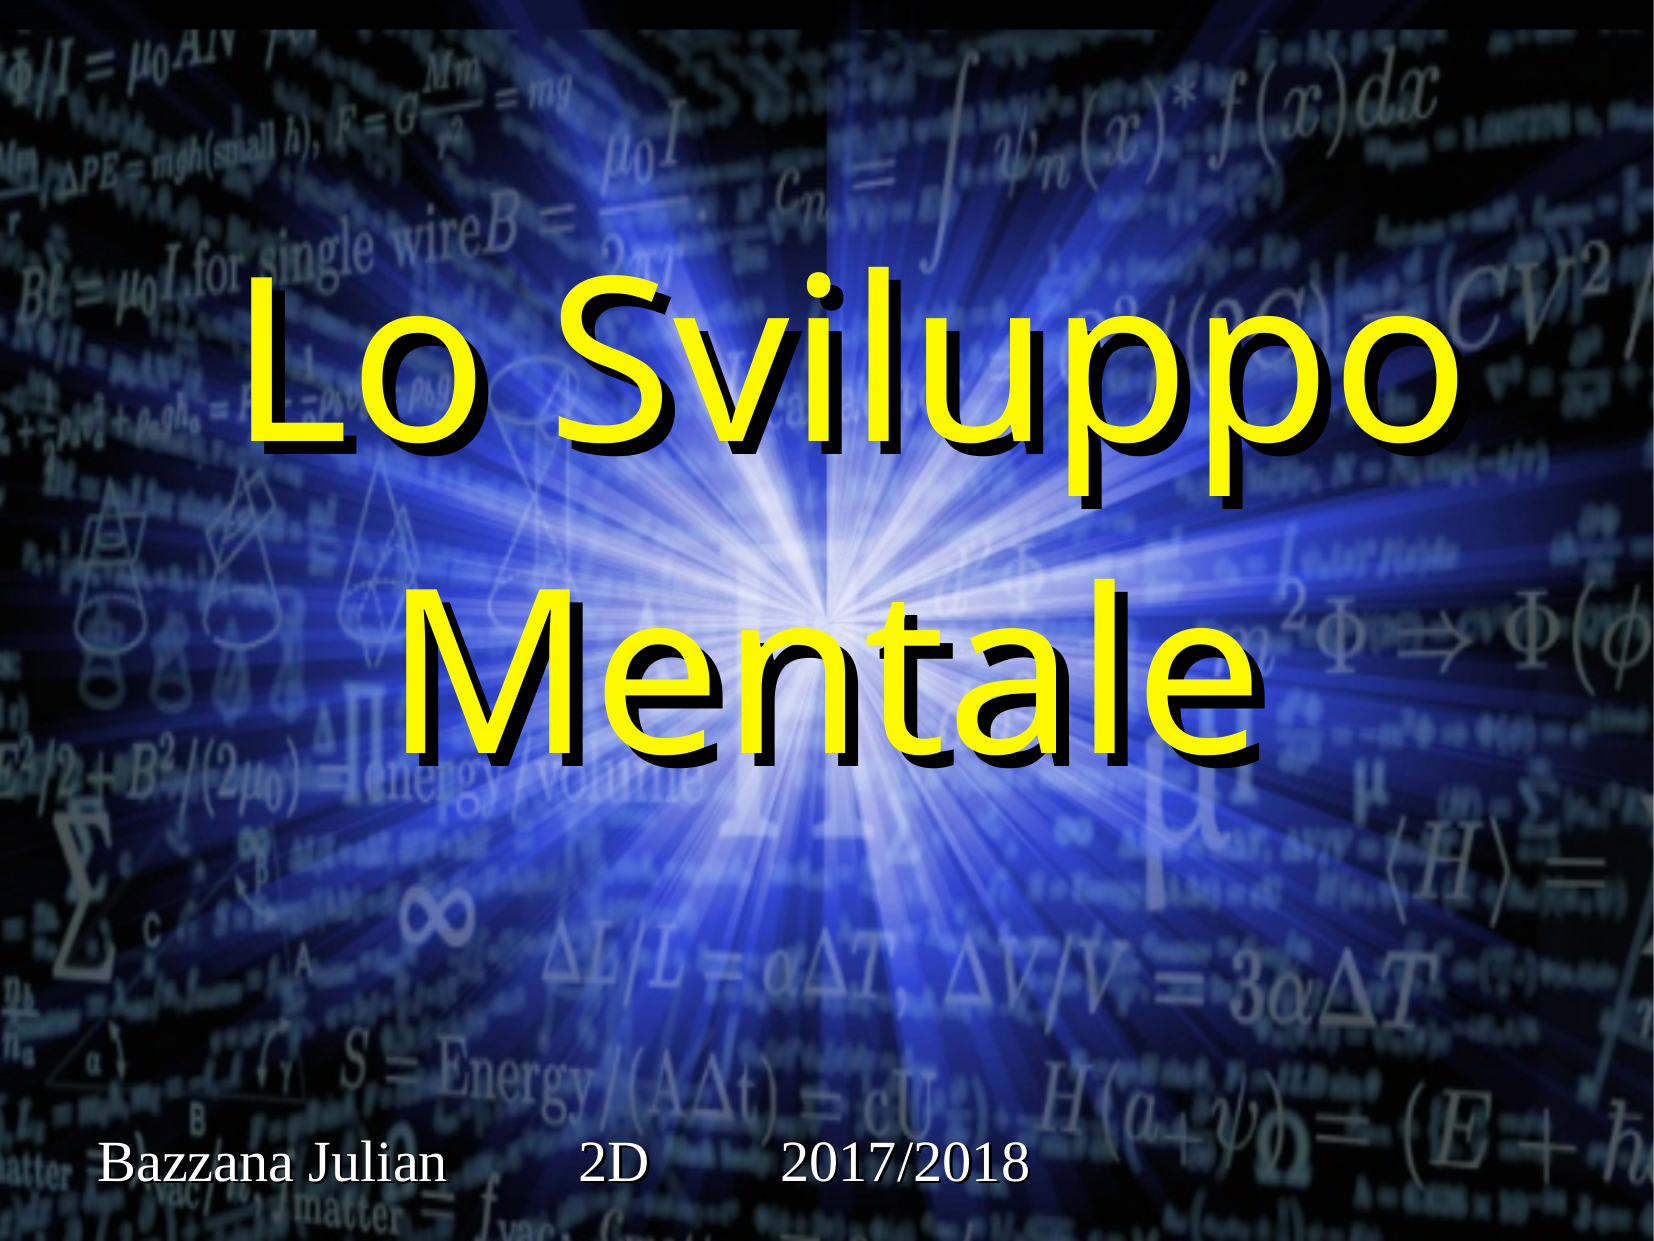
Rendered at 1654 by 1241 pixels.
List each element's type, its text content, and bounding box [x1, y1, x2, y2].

text_box Lo sviluppo mentale [177, 188, 1524, 1020]
text_box Bazzana Julian 2D 2017/2018 [82, 1122, 1300, 1202]
picture [0, 0, 1654, 1241]
